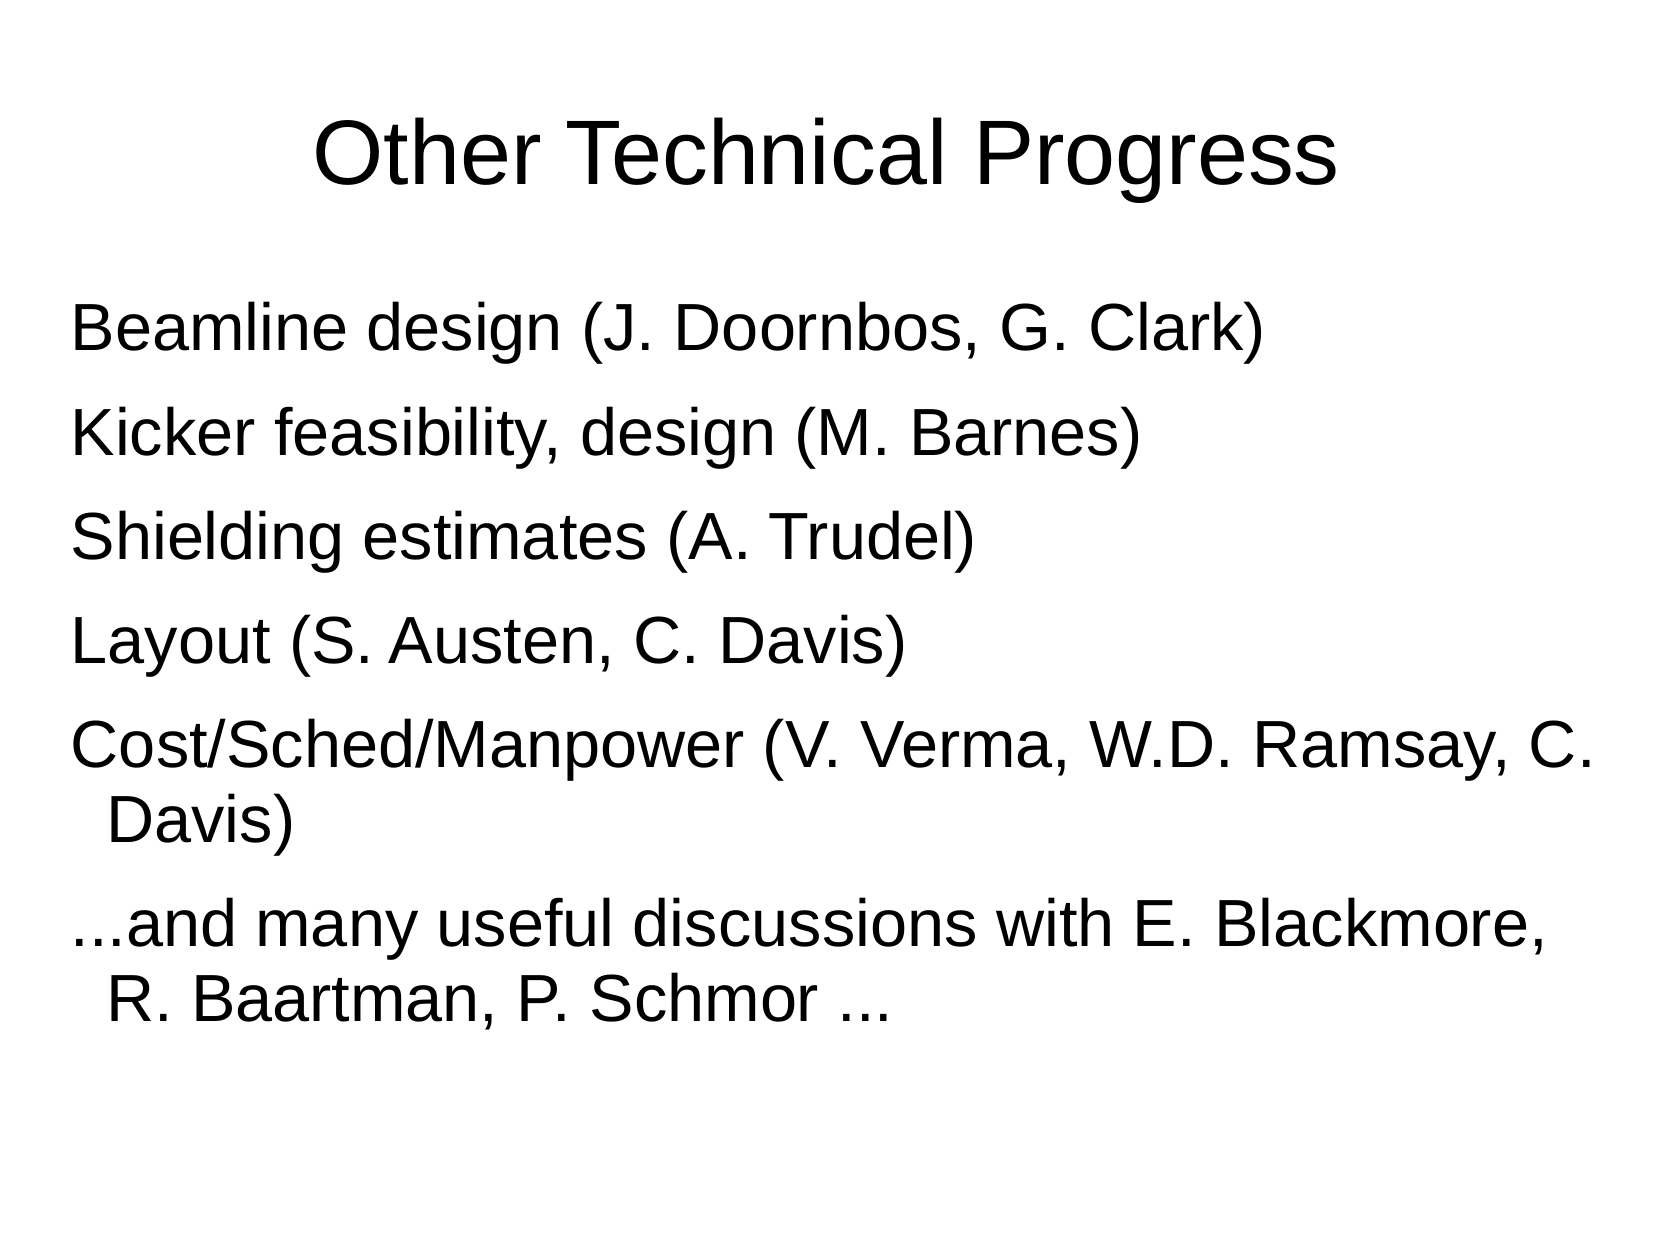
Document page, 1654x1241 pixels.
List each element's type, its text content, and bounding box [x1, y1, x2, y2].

title Other Technical Progress [82, 56, 1571, 250]
list Beamline design (J. Doornbos, G. Clark) Kicker feasibility, design (M. Barnes) Shielding estimates (A. Trudel) Layout (S. Austen, C. Davis) Cost/Sched/Manpower (V. Verma, W.D. Ramsay, C. Davis) ...and many useful discussions with E. Blackmore, R. Baartman, P. Schmor ... [35, 290, 1601, 1103]
